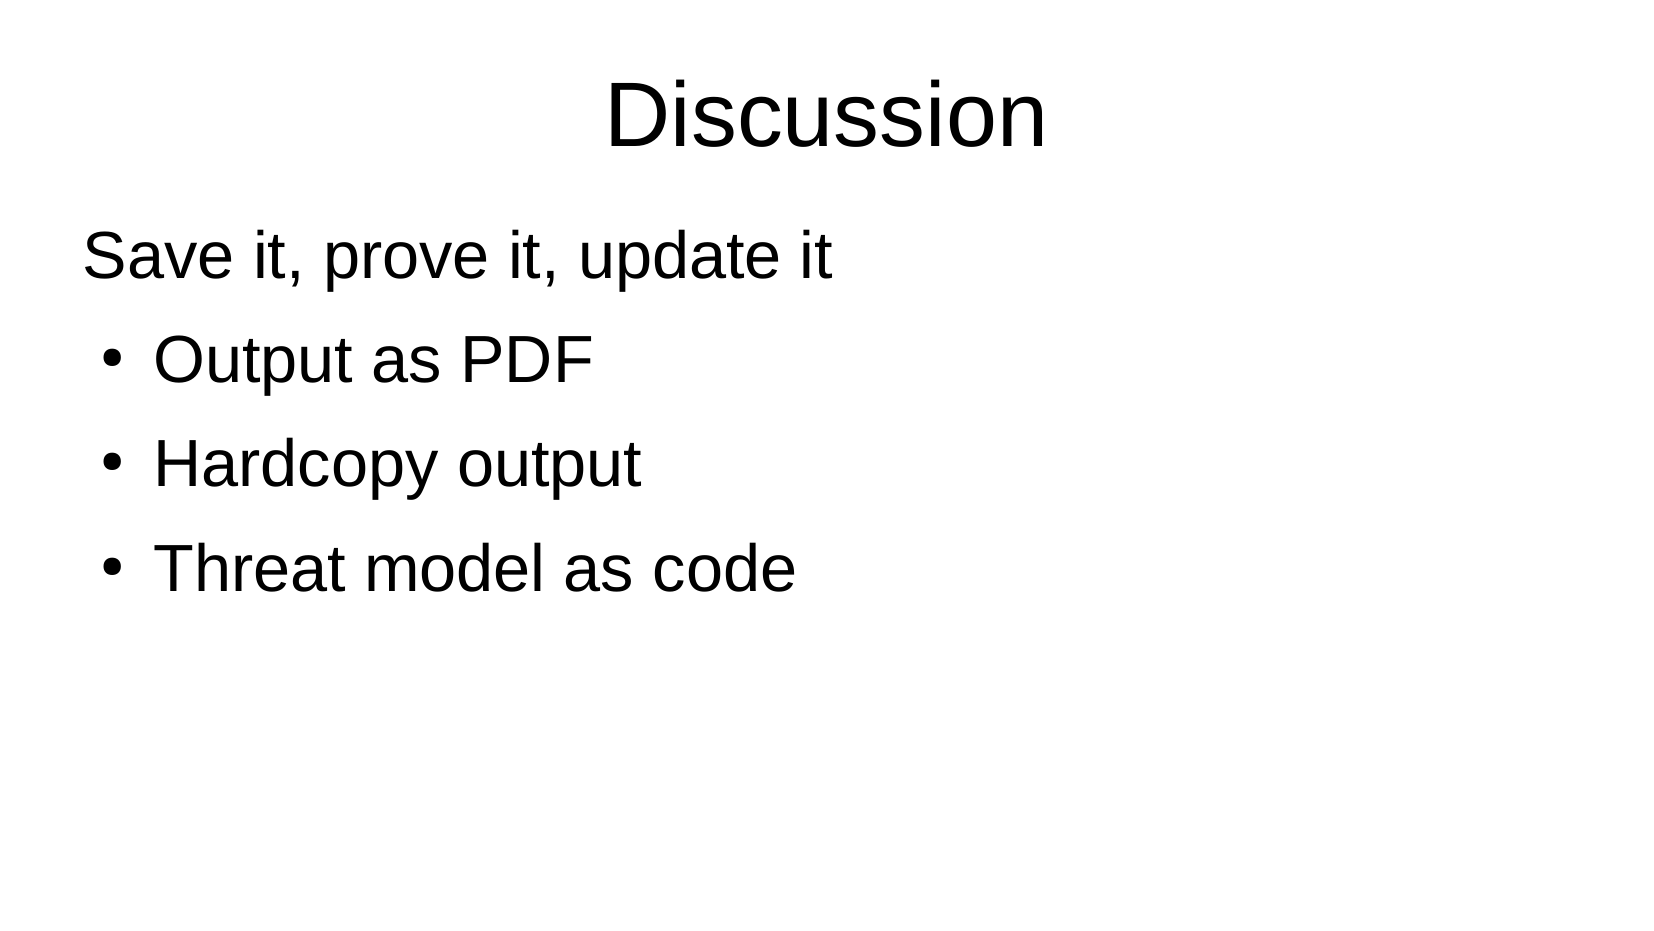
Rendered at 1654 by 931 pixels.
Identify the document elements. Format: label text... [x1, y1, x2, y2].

title Discussion [82, 37, 1571, 193]
list Save it, prove it, update it Output as PDF Hardcopy output Threat model as code [82, 217, 1571, 758]
